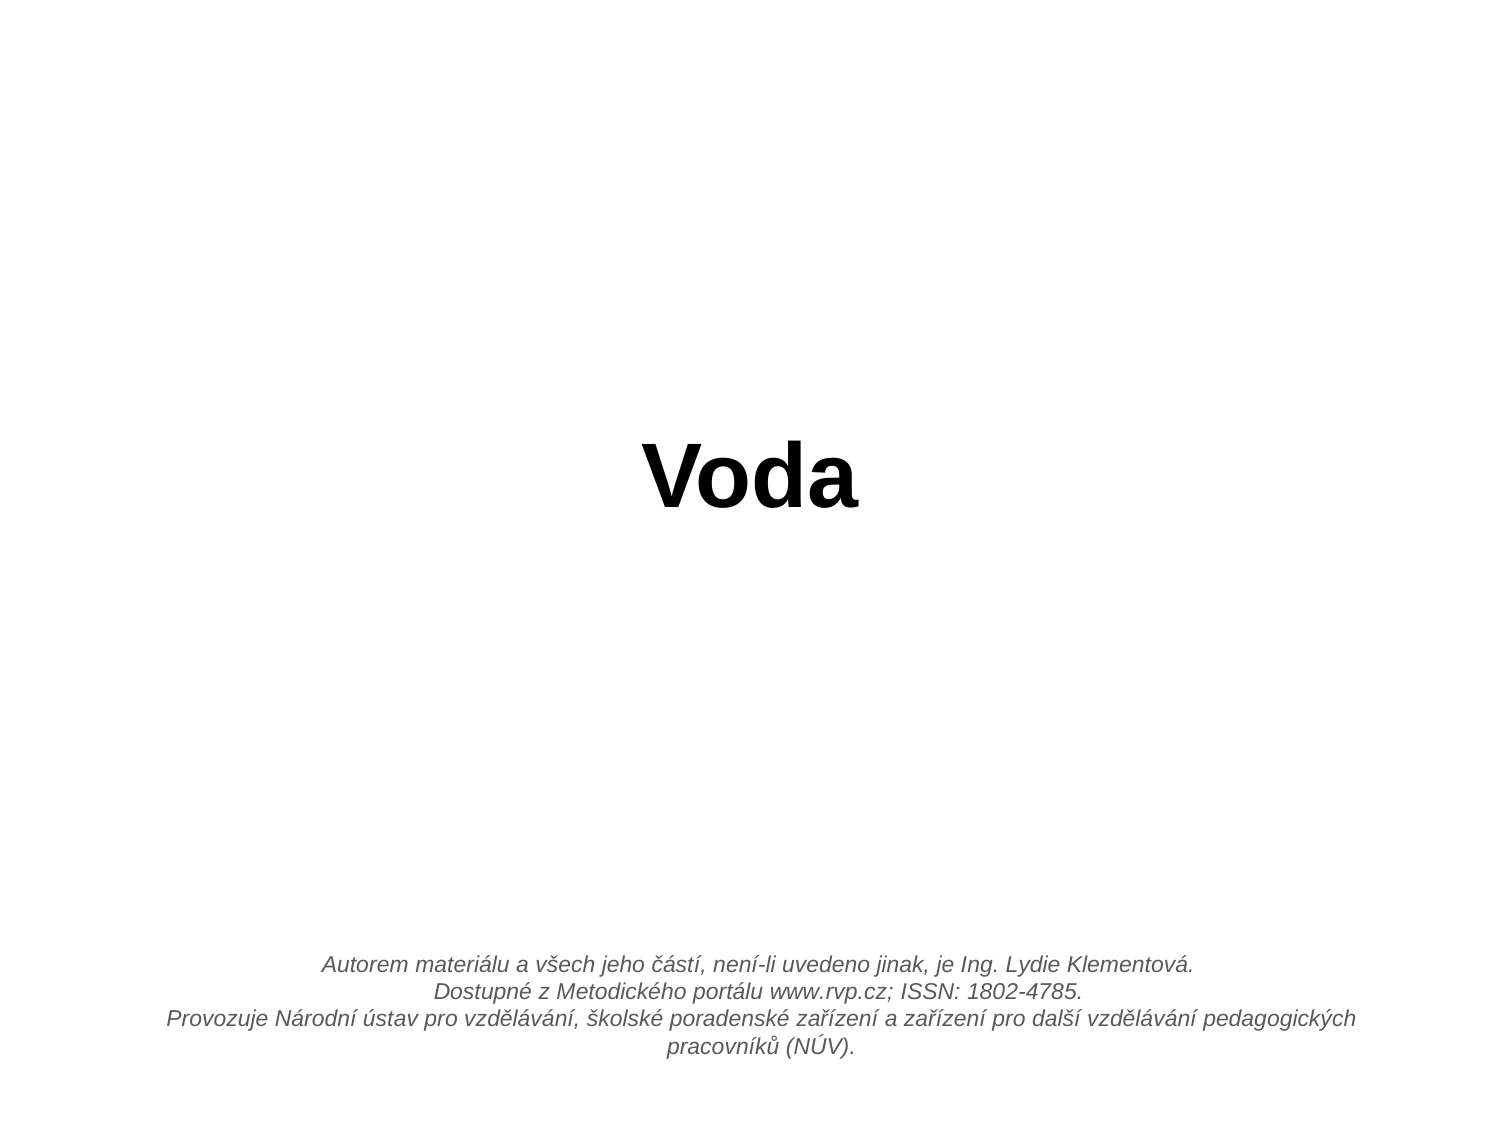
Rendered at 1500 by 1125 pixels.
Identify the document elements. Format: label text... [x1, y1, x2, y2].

text_box Autorem materiálu a všech jeho částí, není-li uvedeno jinak, je Ing. Lydie Klementová. Dostupné z Metodického portálu www.rvp.cz; ISSN: 1802-4785. Provozuje Národní ústav pro vzdělávání, školské poradenské zařízení a zařízení pro další vzdělávání pedagogických pracovníků (NÚV). [147, 987, 1377, 1048]
title Voda [112, 349, 1388, 592]
